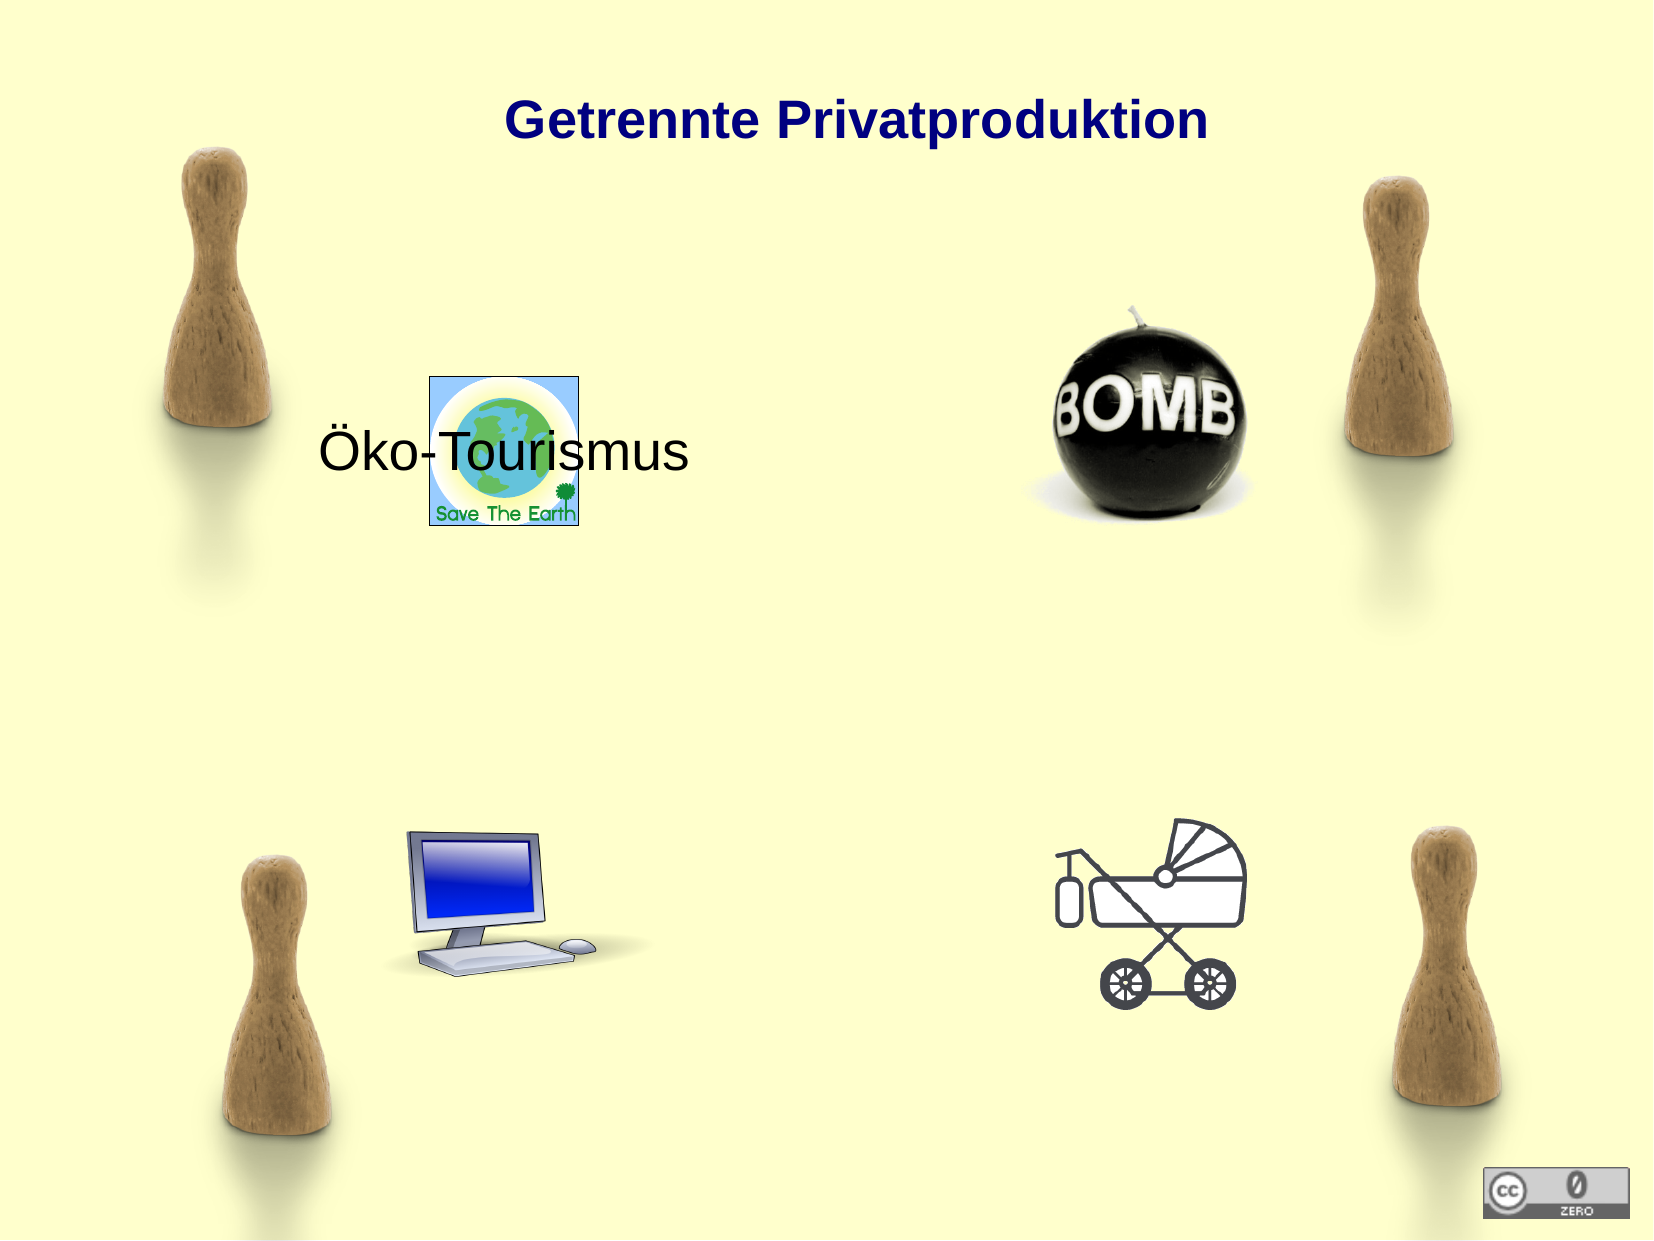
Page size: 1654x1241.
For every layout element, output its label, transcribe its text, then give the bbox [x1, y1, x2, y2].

picture [1346, 791, 1630, 1241]
picture [1048, 814, 1247, 1011]
picture [429, 376, 579, 526]
picture [375, 820, 668, 1002]
picture [1021, 305, 1258, 526]
title Getrennte Privatproduktion [121, 61, 1595, 178]
picture [1298, 141, 1495, 711]
picture [176, 820, 373, 1241]
picture [117, 112, 313, 682]
